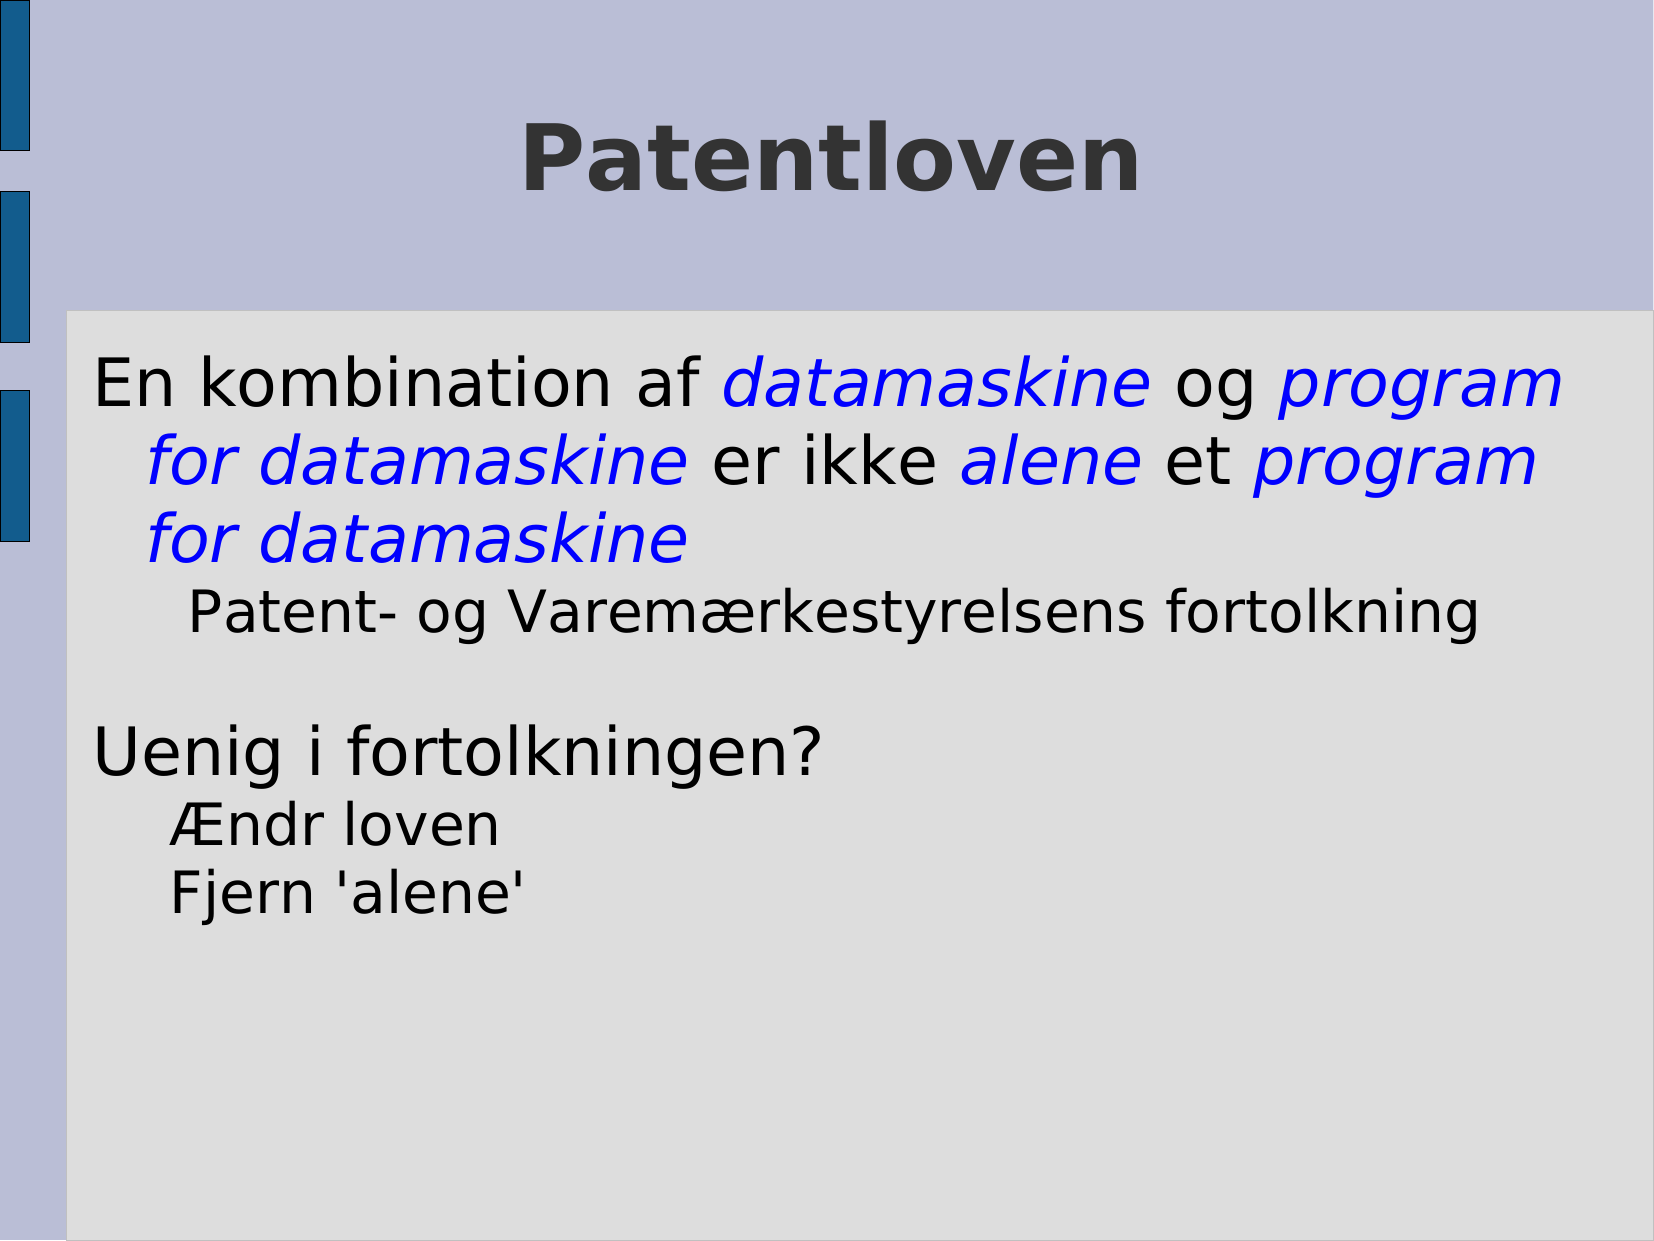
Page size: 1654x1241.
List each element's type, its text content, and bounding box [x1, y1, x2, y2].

list En kombination af datamaskine og program for datamaskine er ikke alene et program for datamaskine Patent- og Varemærkestyrelsens fortolkning Uenig i fortolkningen? Ændr loven Fjern 'alene' [75, 344, 1576, 1127]
title Patentloven [125, 55, 1538, 263]
